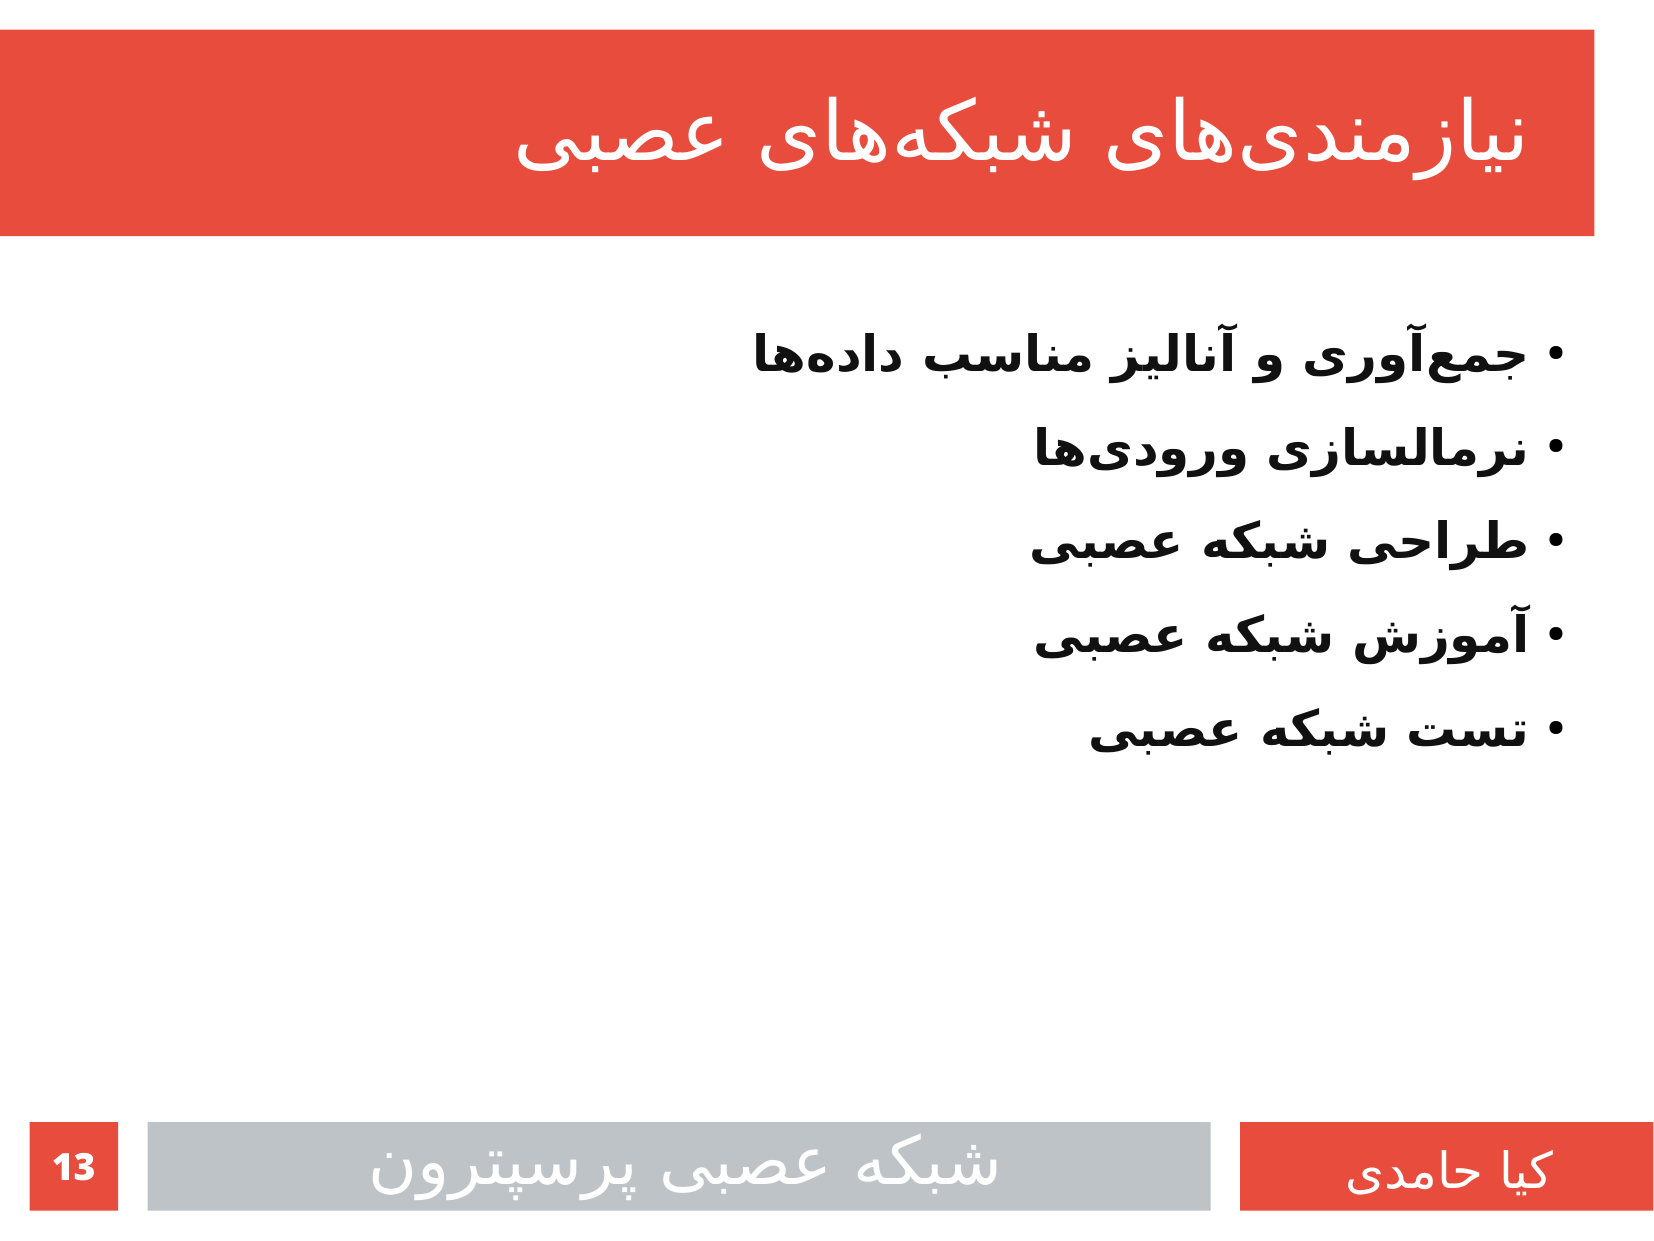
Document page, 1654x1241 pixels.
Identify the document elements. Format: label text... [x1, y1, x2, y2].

title کیا حامدی [1245, 1127, 1654, 1201]
title نیازمندی‌های شبکه‌های عصبی [45, 32, 1531, 181]
list جمع‌آوری و آنالیز مناسب داده‌ها نرمالسازی ورودی‌ها طراحی شبکه عصبی آموزش شبکه عصبی تست شبکه عصبی [59, 324, 1565, 1093]
title شبکه عصبی پرسپترون [150, 1127, 1201, 1201]
